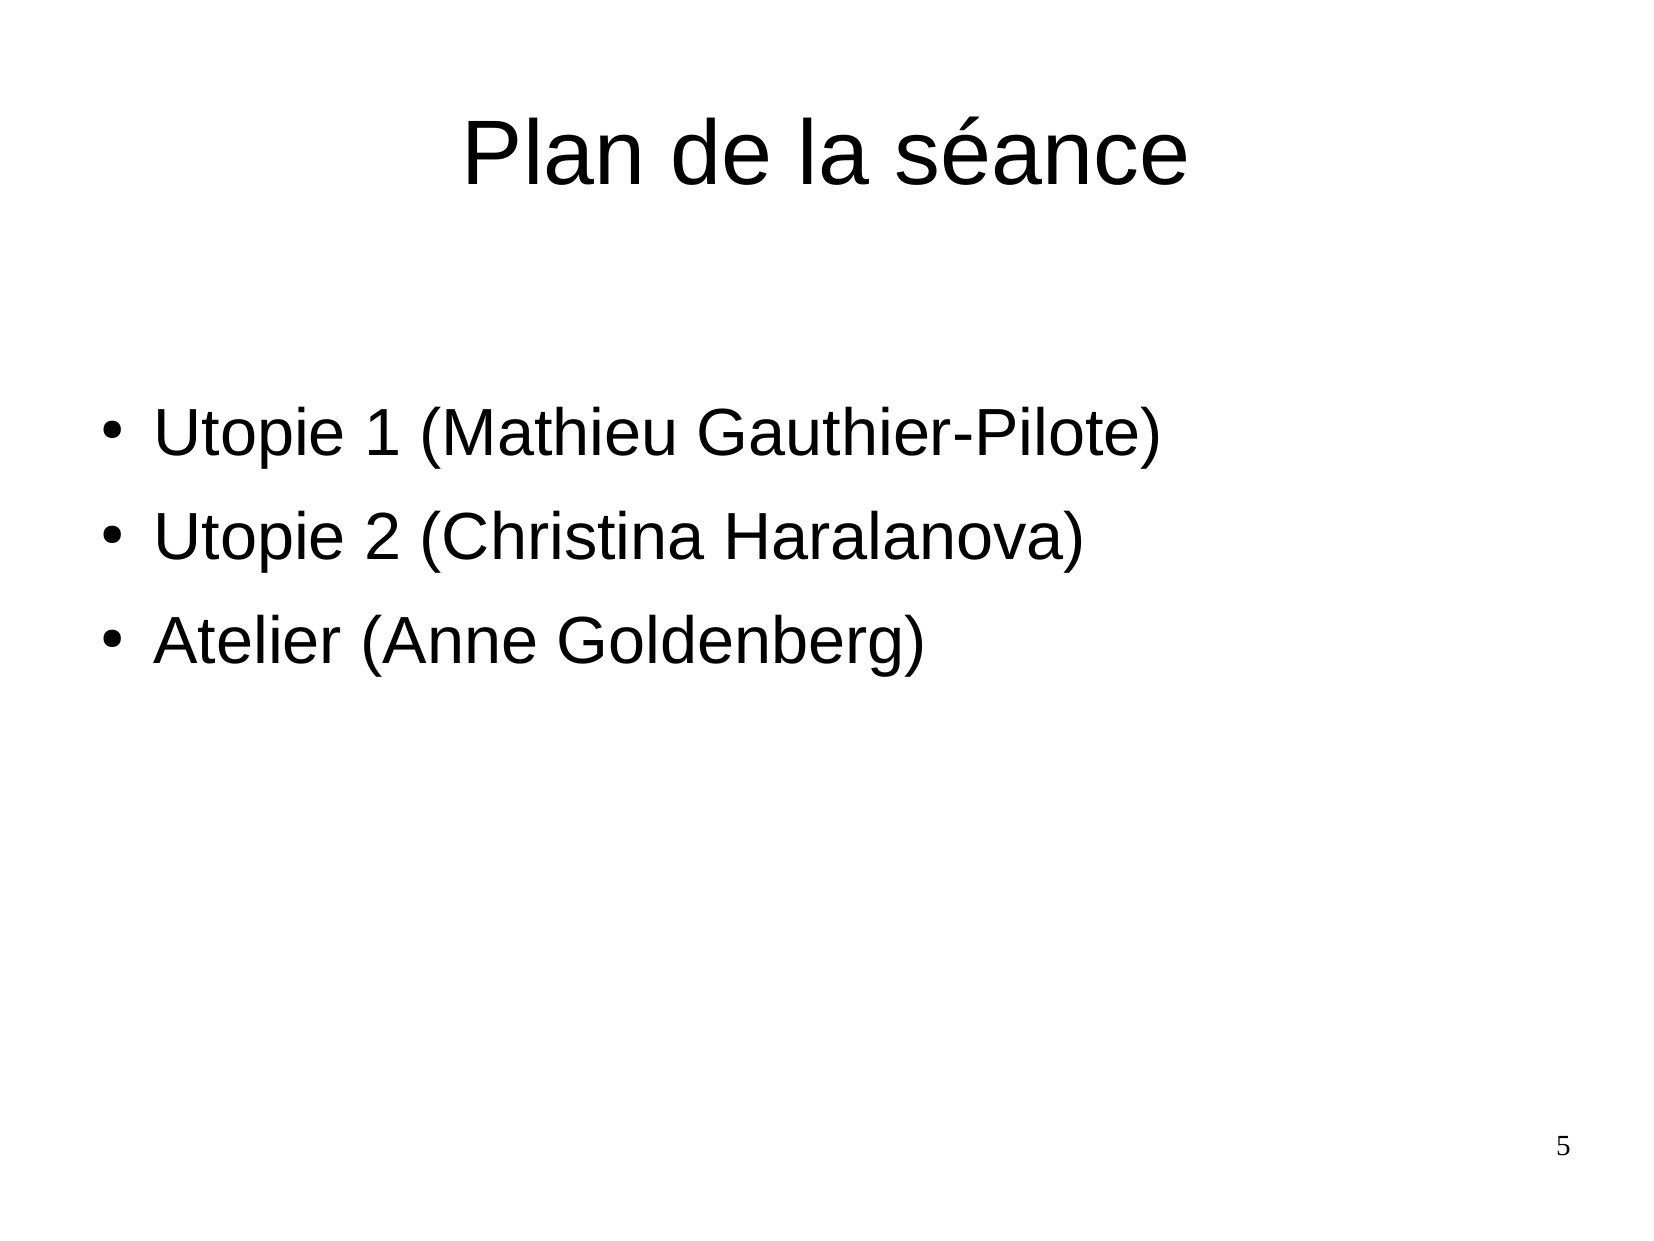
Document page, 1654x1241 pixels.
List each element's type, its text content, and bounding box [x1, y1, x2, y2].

title Plan de la séance [82, 49, 1571, 257]
list Utopie 1 (Mathieu Gauthier-Pilote) Utopie 2 (Christina Haralanova) Atelier (Anne Goldenberg) [82, 290, 1538, 1010]
